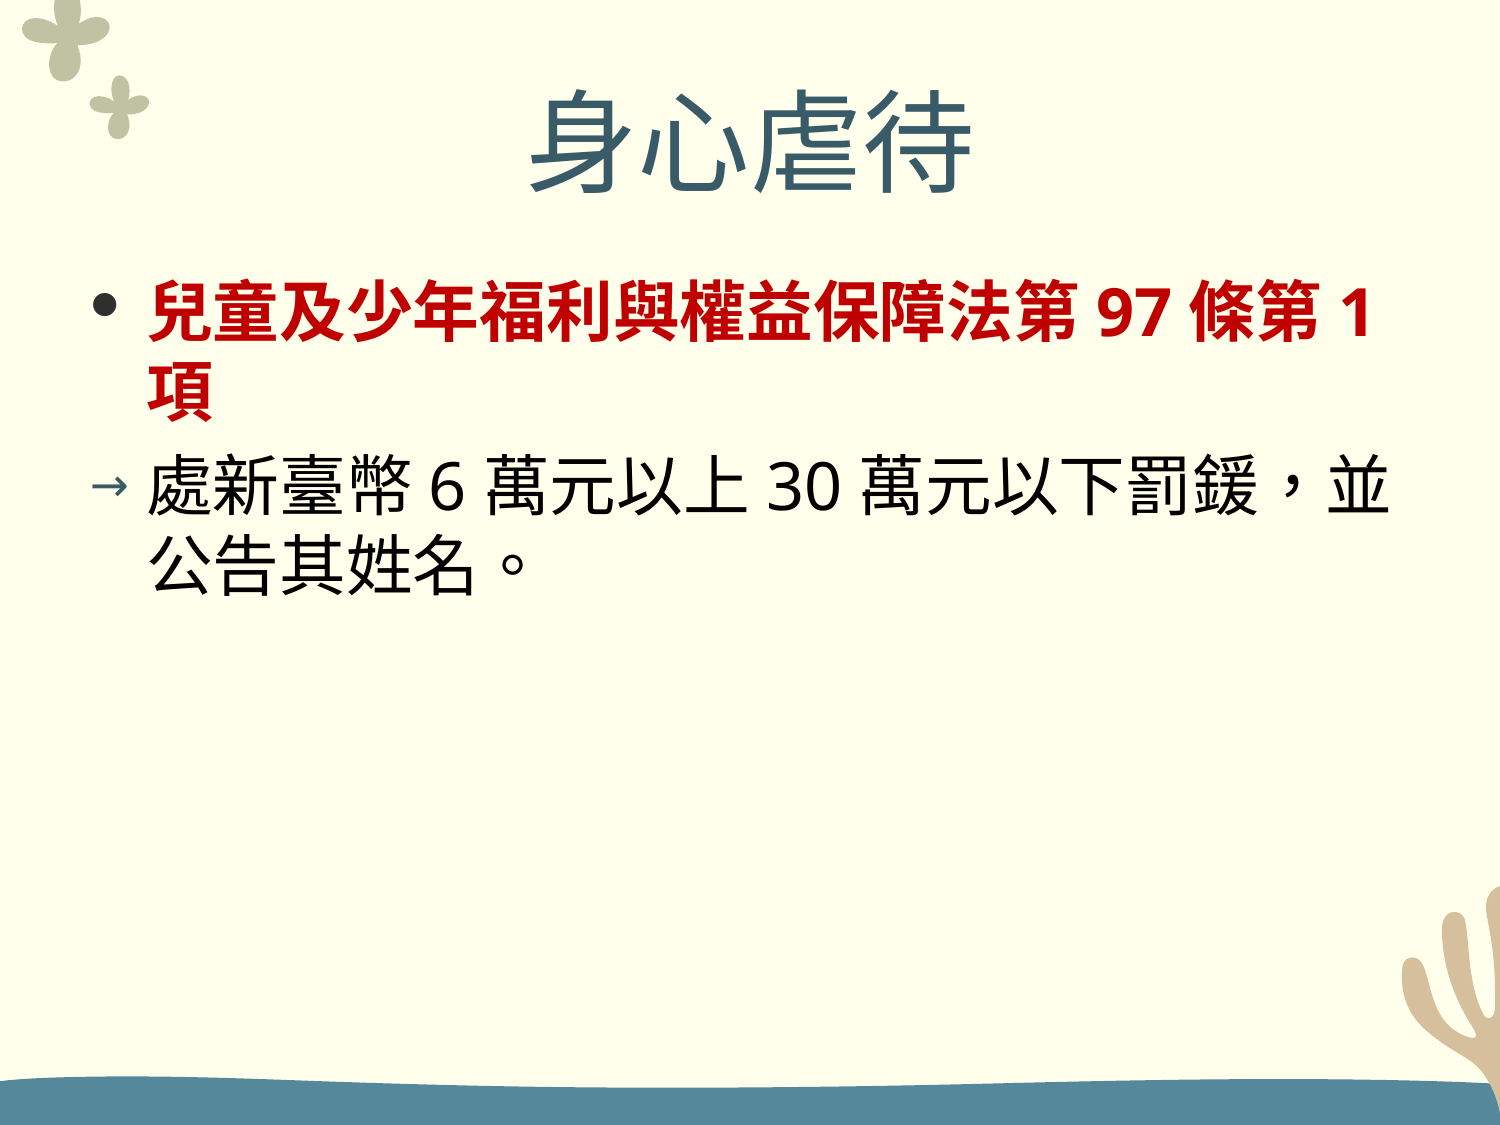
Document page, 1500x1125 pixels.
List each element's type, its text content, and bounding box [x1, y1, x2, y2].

title 身心虐待 [75, 45, 1425, 233]
text_box [21, 0, 110, 82]
text_box [0, 886, 1500, 1125]
list 兒童及少年福利與權益保障法第97條第1項 處新臺幣6萬元以上30萬元以下罰鍰，並公告其姓名。 [75, 262, 1424, 929]
text_box [89, 75, 150, 140]
